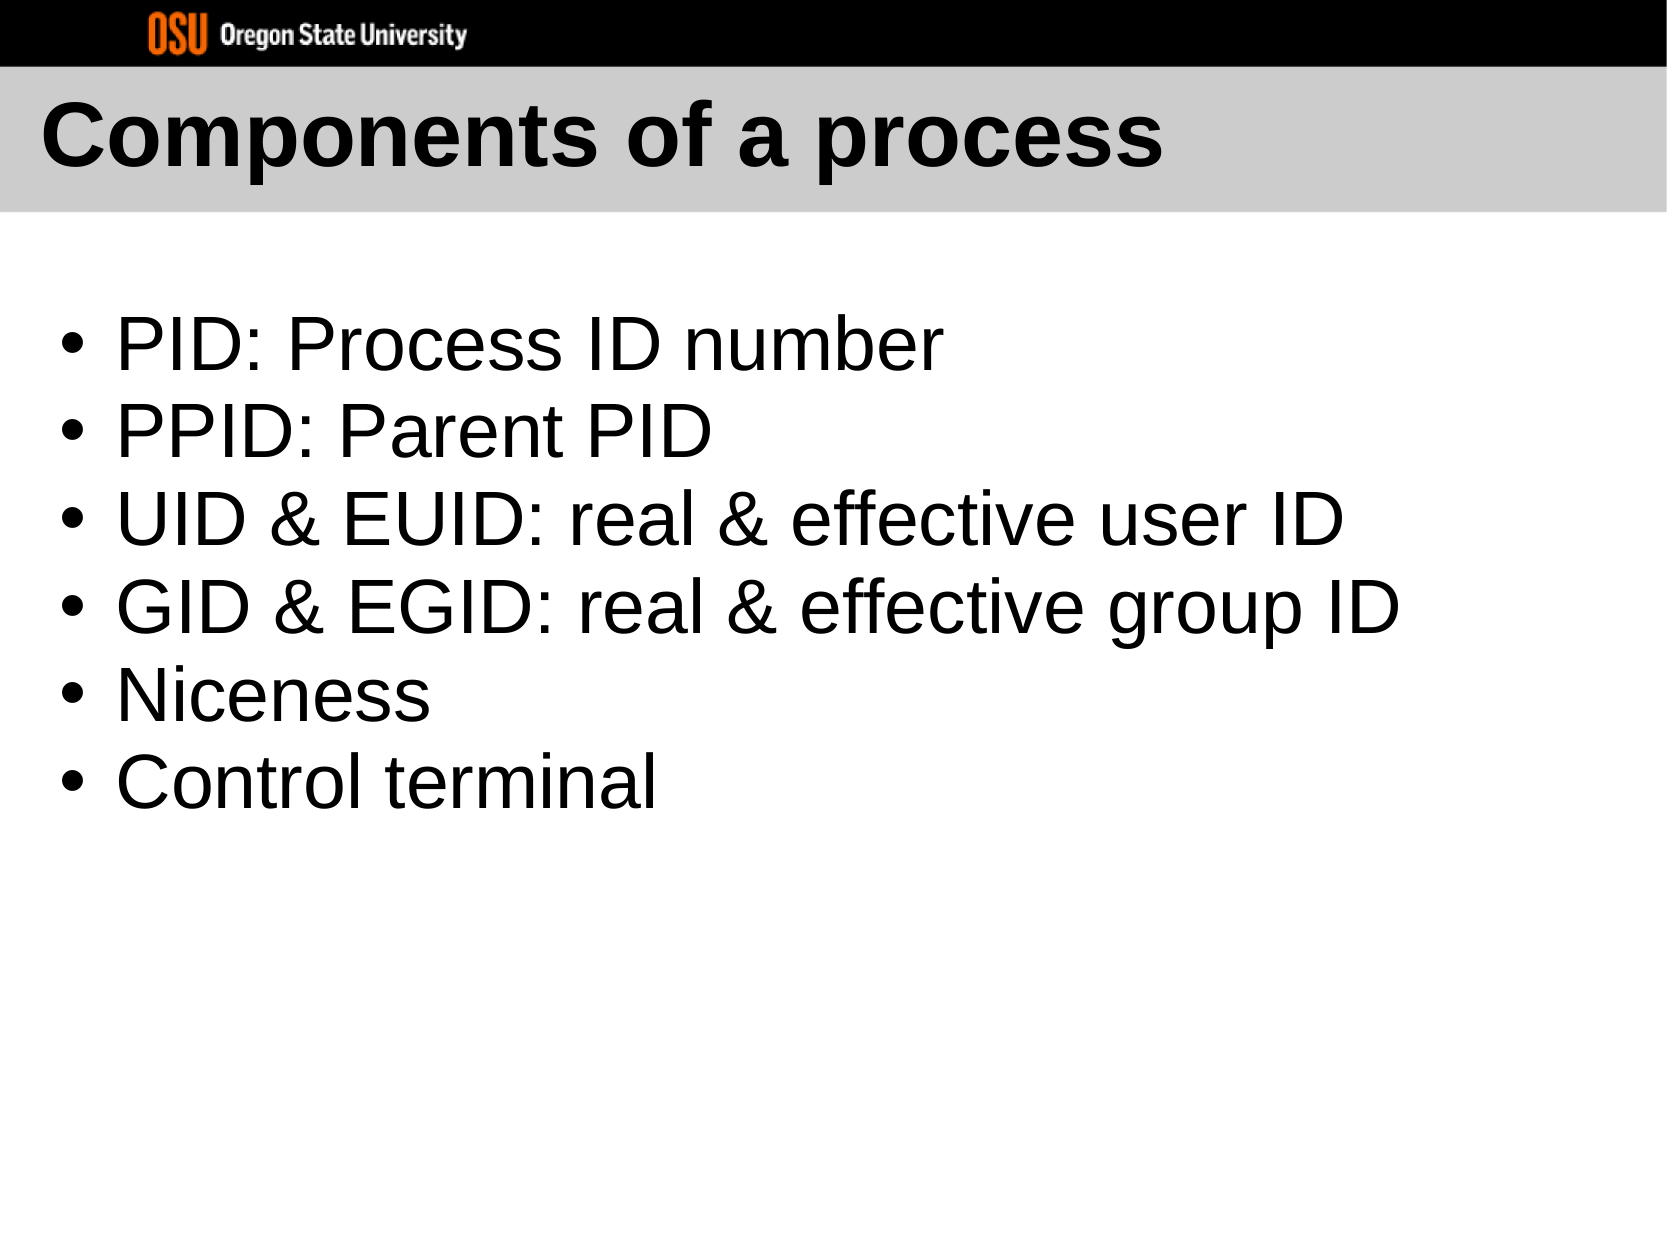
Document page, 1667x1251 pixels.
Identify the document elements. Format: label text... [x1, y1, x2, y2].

picture [0, 0, 1667, 1251]
title Components of a process [40, 83, 1625, 233]
list PID: Process ID number PPID: Parent PID UID & EUID: real & effective user ID GID & EGID: real & effective group ID Niceness Control terminal [40, 300, 1627, 1201]
